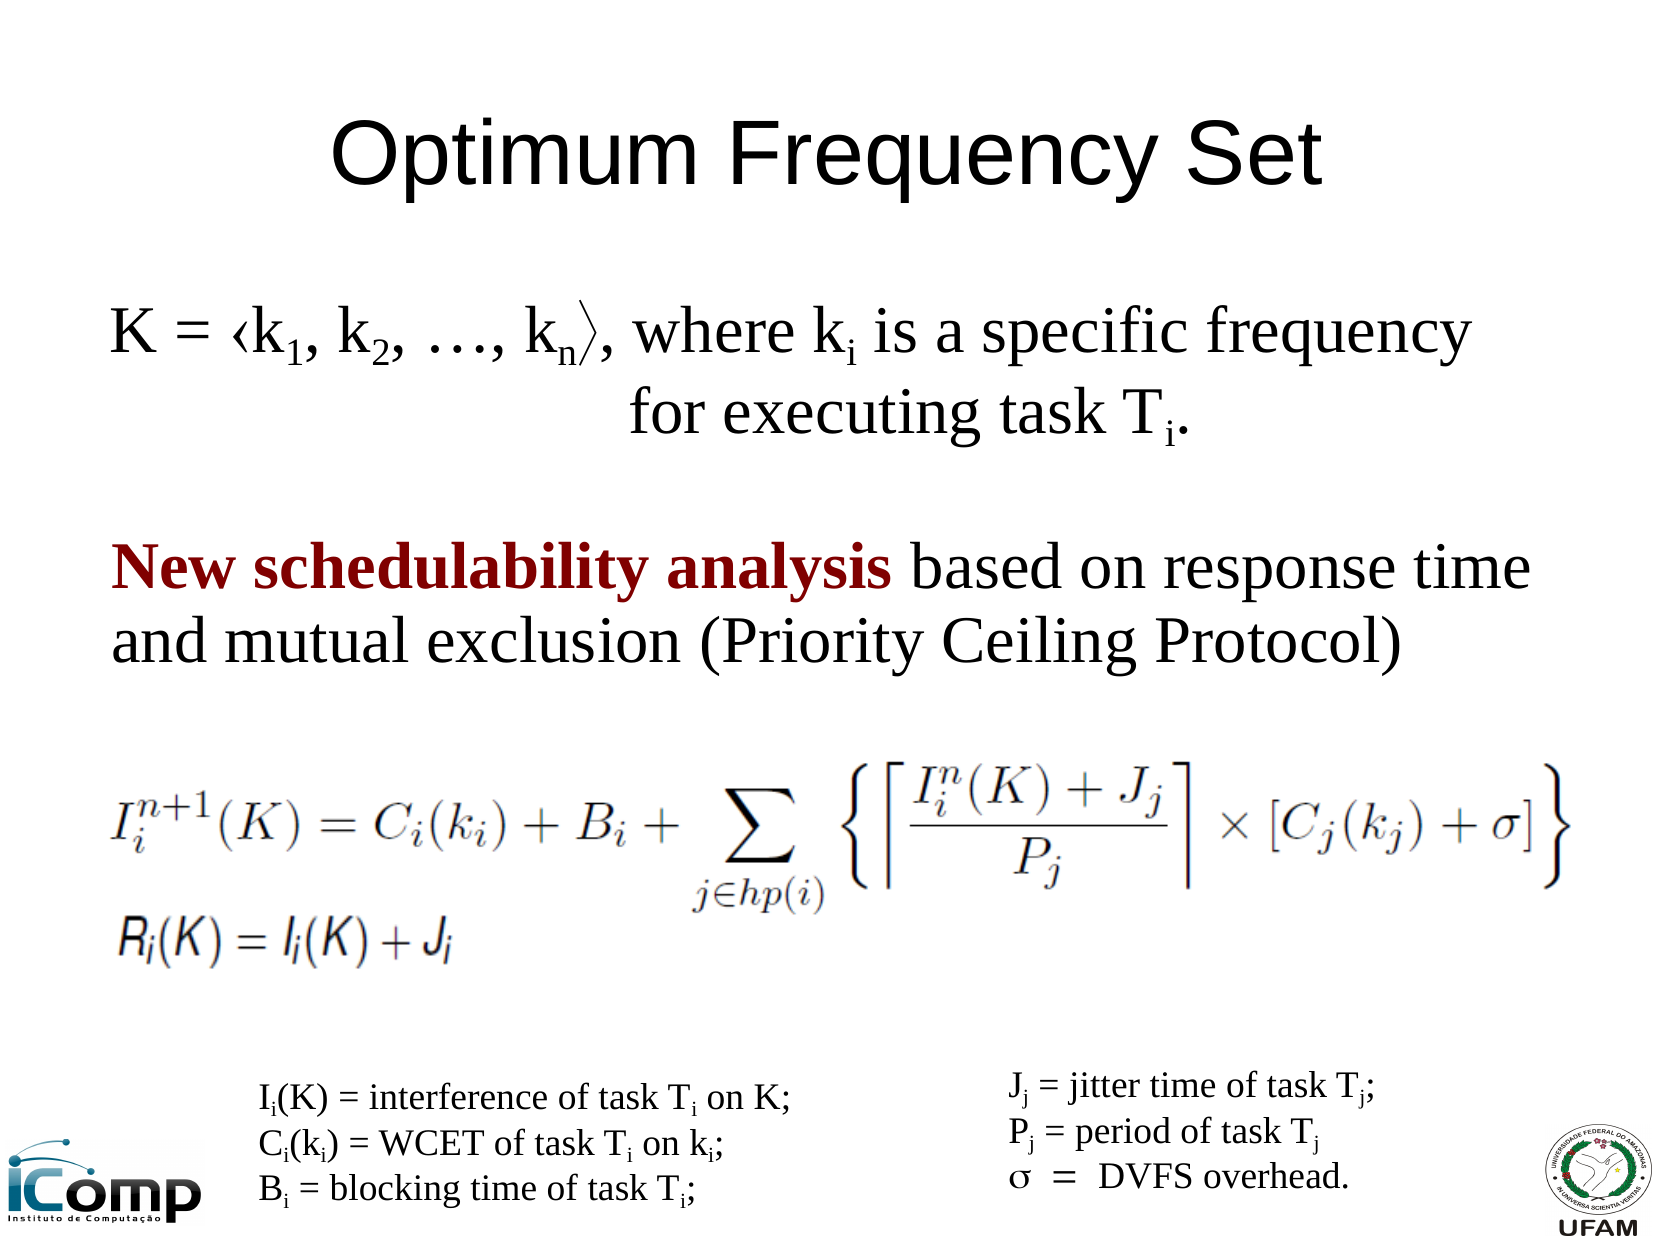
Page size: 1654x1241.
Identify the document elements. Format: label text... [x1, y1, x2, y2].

title Optimum Frequency Set [82, 49, 1571, 257]
picture [1545, 1124, 1652, 1236]
text_box K = ák1, k2, …, knñ, where ki is a specific frequency for executing task Ti. [94, 285, 1550, 471]
text_box Ii(K) = interference of task Ti on K; Ci(ki) = WCET of task Ti on ki; Bi = blocking time of task Ti; [243, 1068, 895, 1221]
picture [5, 1139, 205, 1226]
text_box New schedulability analysis based on response time and mutual exclusion (Priority Ceiling Protocol) [96, 521, 1550, 685]
picture [98, 748, 1588, 993]
text_box Jj = jitter time of task Tj; Pj = period of task Tj s = DVFS overhead. [993, 1056, 1463, 1212]
